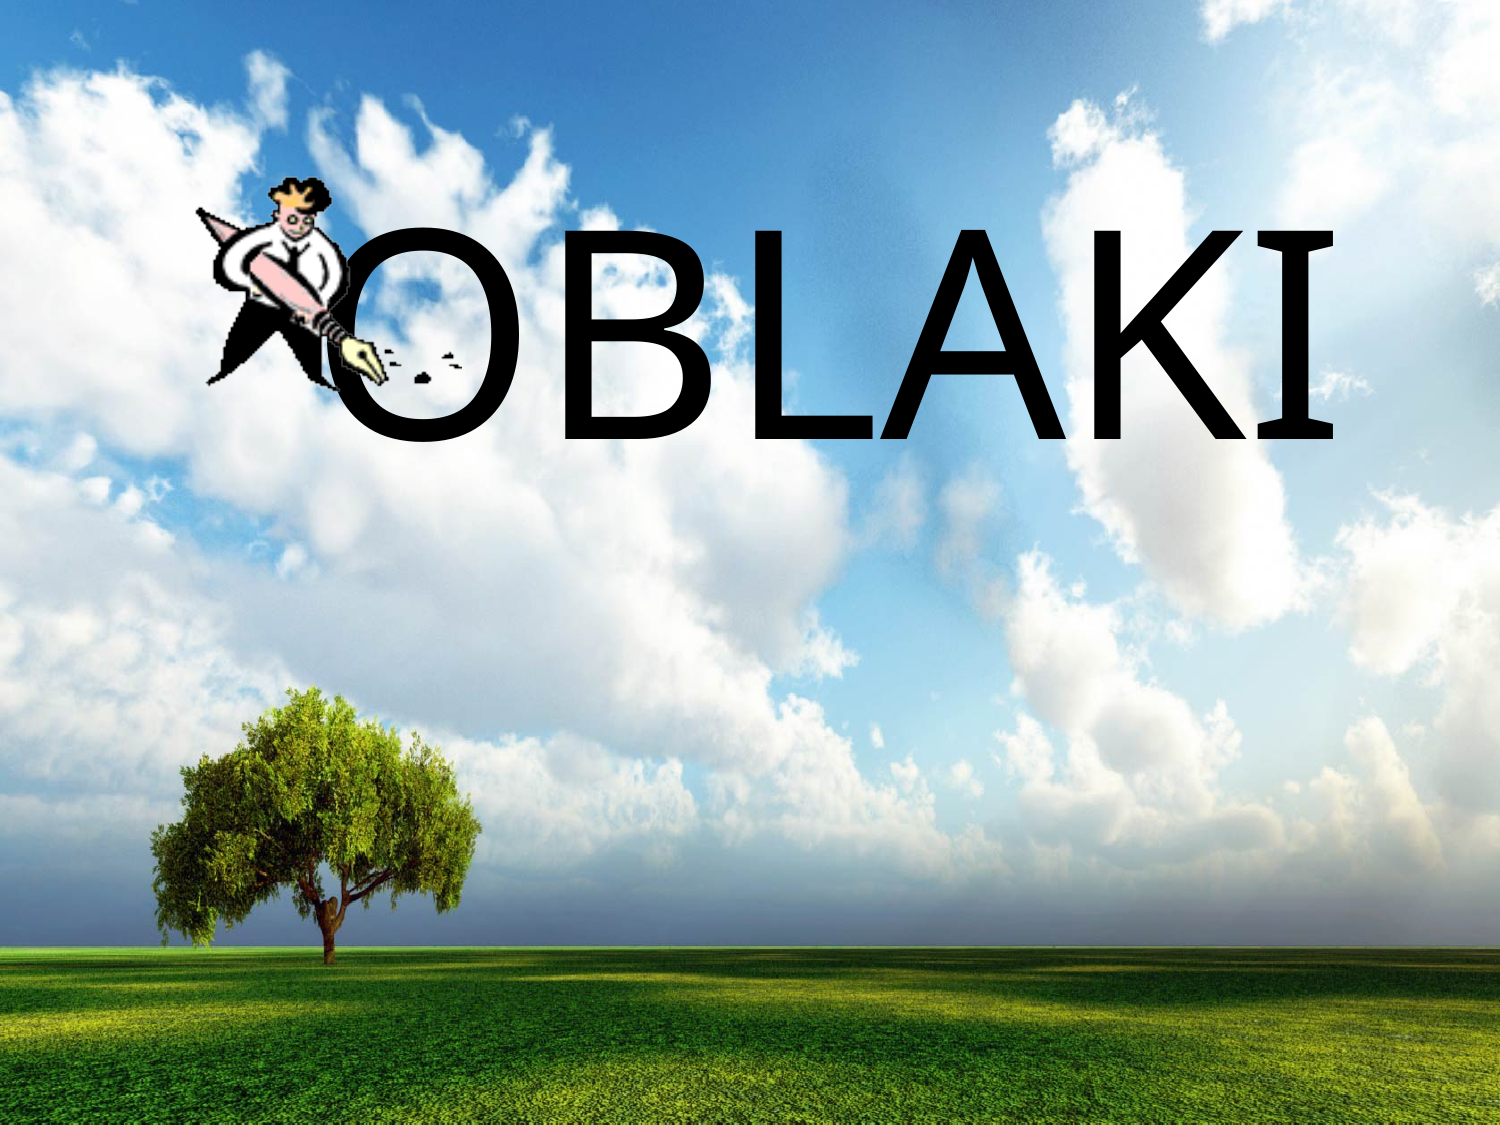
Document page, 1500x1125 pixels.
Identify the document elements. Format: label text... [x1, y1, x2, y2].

picture [0, 0, 1500, 1125]
text_box OBLAKI [81, 140, 1418, 506]
